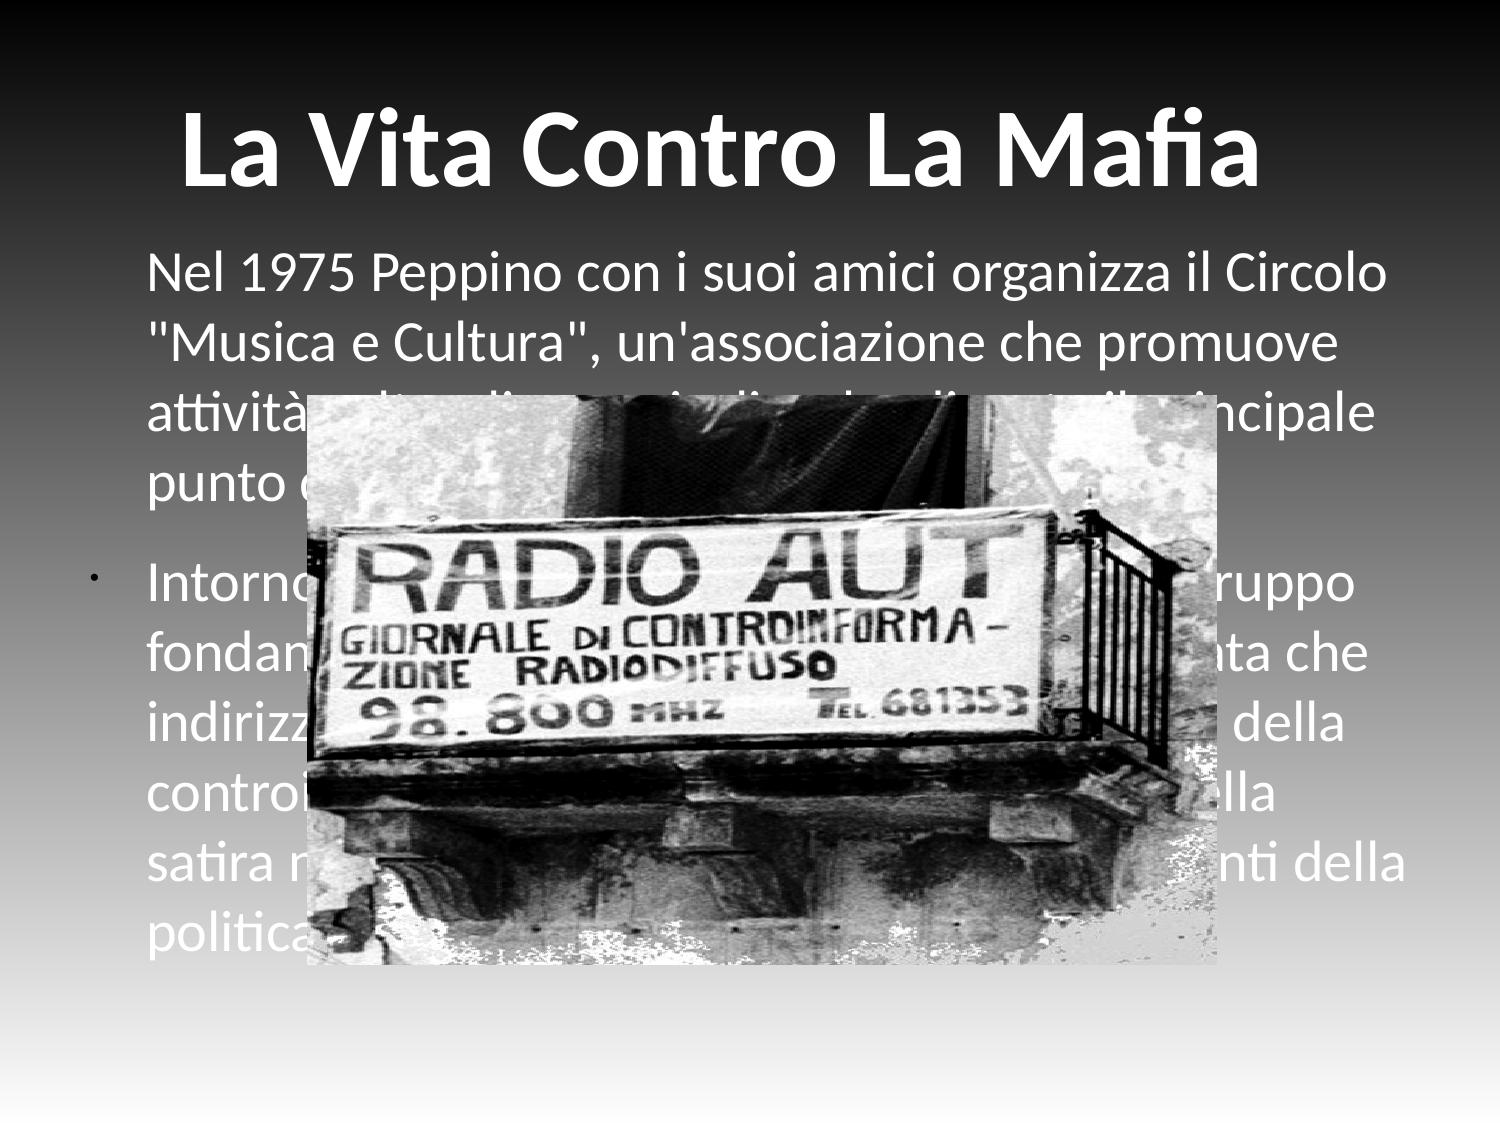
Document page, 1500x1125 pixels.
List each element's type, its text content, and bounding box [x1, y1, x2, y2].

list Nel 1975 Peppino con i suoi amici organizza il Circolo "Musica e Cultura", un'associazione che promuove attività culturali e musicali e che diventa il principale punto di riferimento per i giovani di Cinisi. Intorno al 1977 Giuseppe Impastato e il suo gruppo fondano Radio Aut, un'emittente autofinanziata che indirizza i suoi sforzi e le sue scelte nel campo della controinformazione e soprattutto in quello della satira nei confronti della mafia e degli esponenti della politica locale. [75, 226, 1425, 969]
text_box La Vita Contro La Mafia [165, 66, 1280, 217]
picture [307, 395, 1217, 965]
